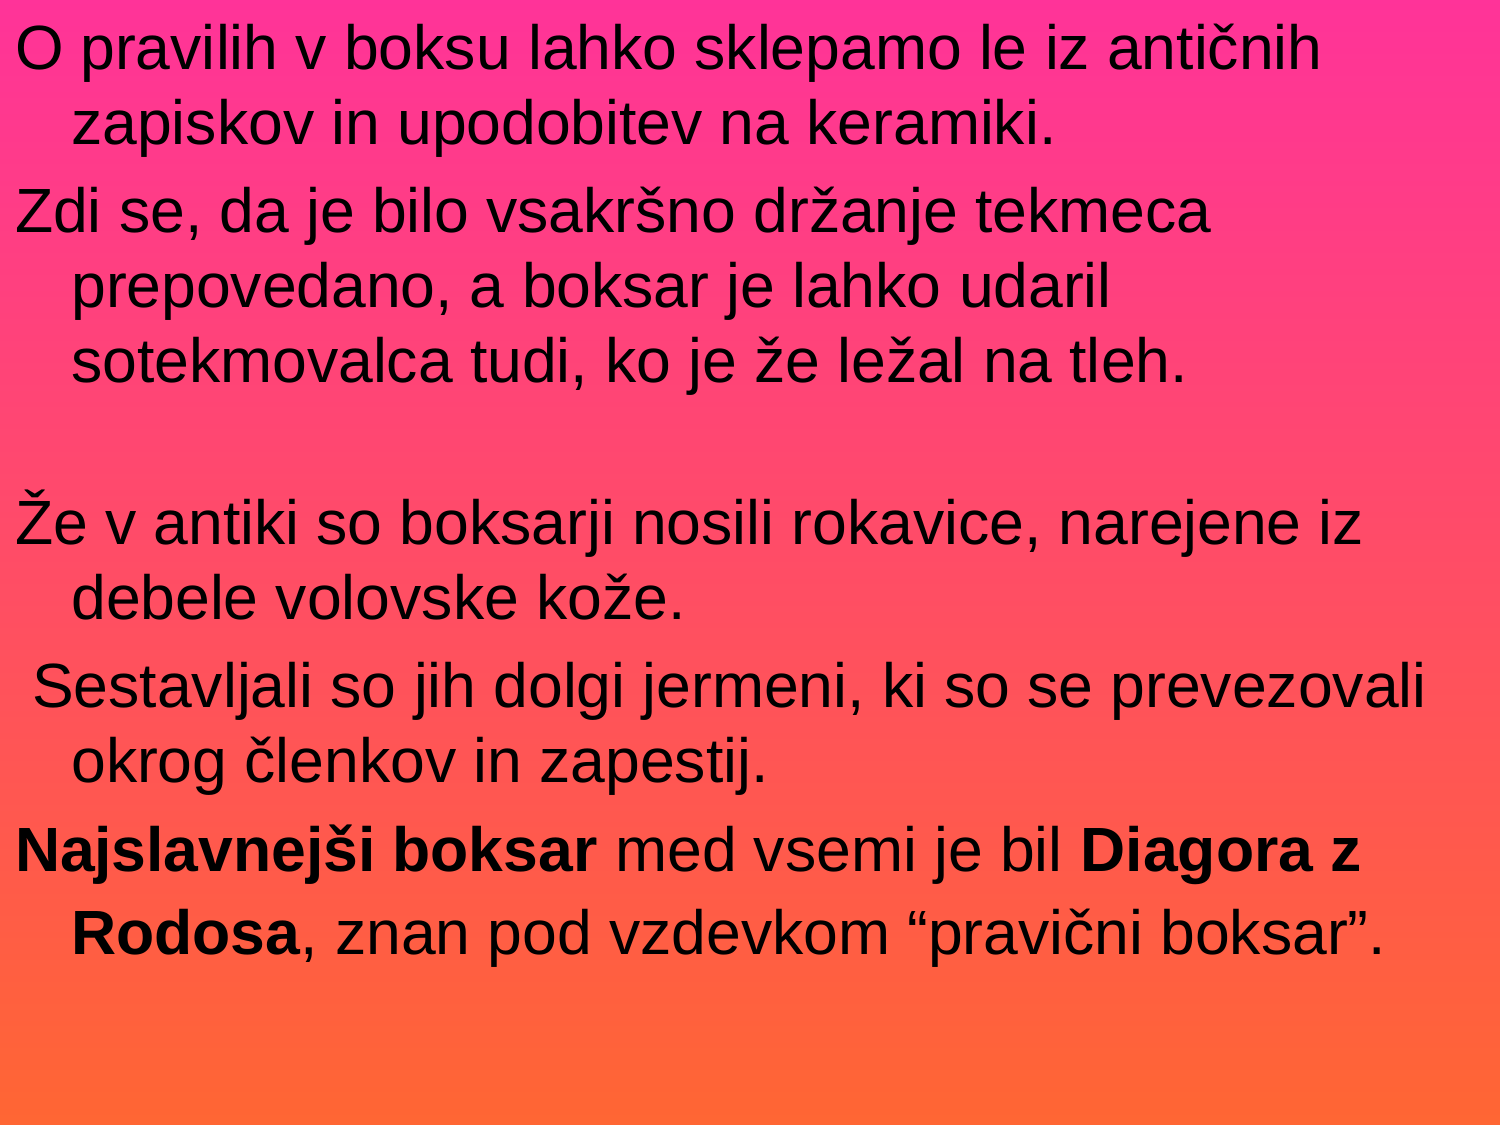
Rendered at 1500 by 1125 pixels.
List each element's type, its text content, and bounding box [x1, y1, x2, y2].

list O pravilih v boksu lahko sklepamo le iz antičnih zapiskov in upodobitev na keramiki. Zdi se, da je bilo vsakršno držanje tekmeca prepovedano, a boksar je lahko udaril sotekmovalca tudi, ko je že ležal na tleh. Že v antiki so boksarji nosili rokavice, narejene iz debele volovske kože. Sestavljali so jih dolgi jermeni, ki so se prevezovali okrog členkov in zapestij. Najslavnejši boksar med vsemi je bil Diagora z Rodosa, znan pod vzdevkom “pravični boksar”. [0, 0, 1500, 1125]
